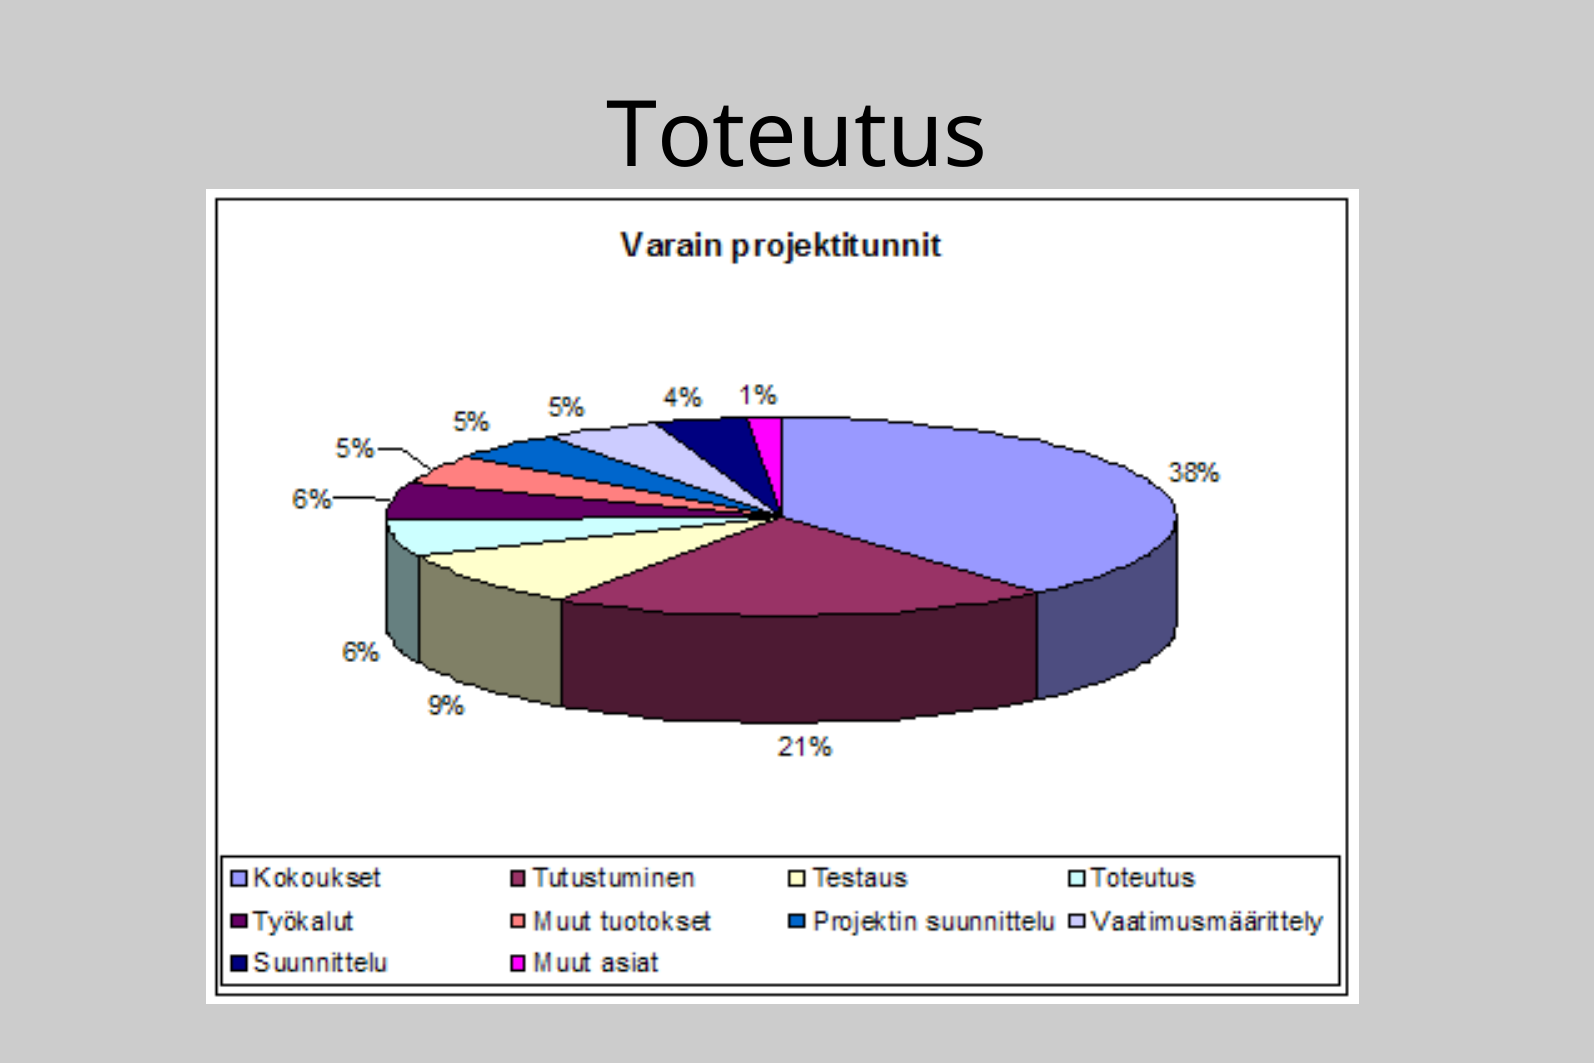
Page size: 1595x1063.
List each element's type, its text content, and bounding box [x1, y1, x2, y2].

title Toteutus [79, 42, 1515, 220]
picture [206, 189, 1359, 1004]
